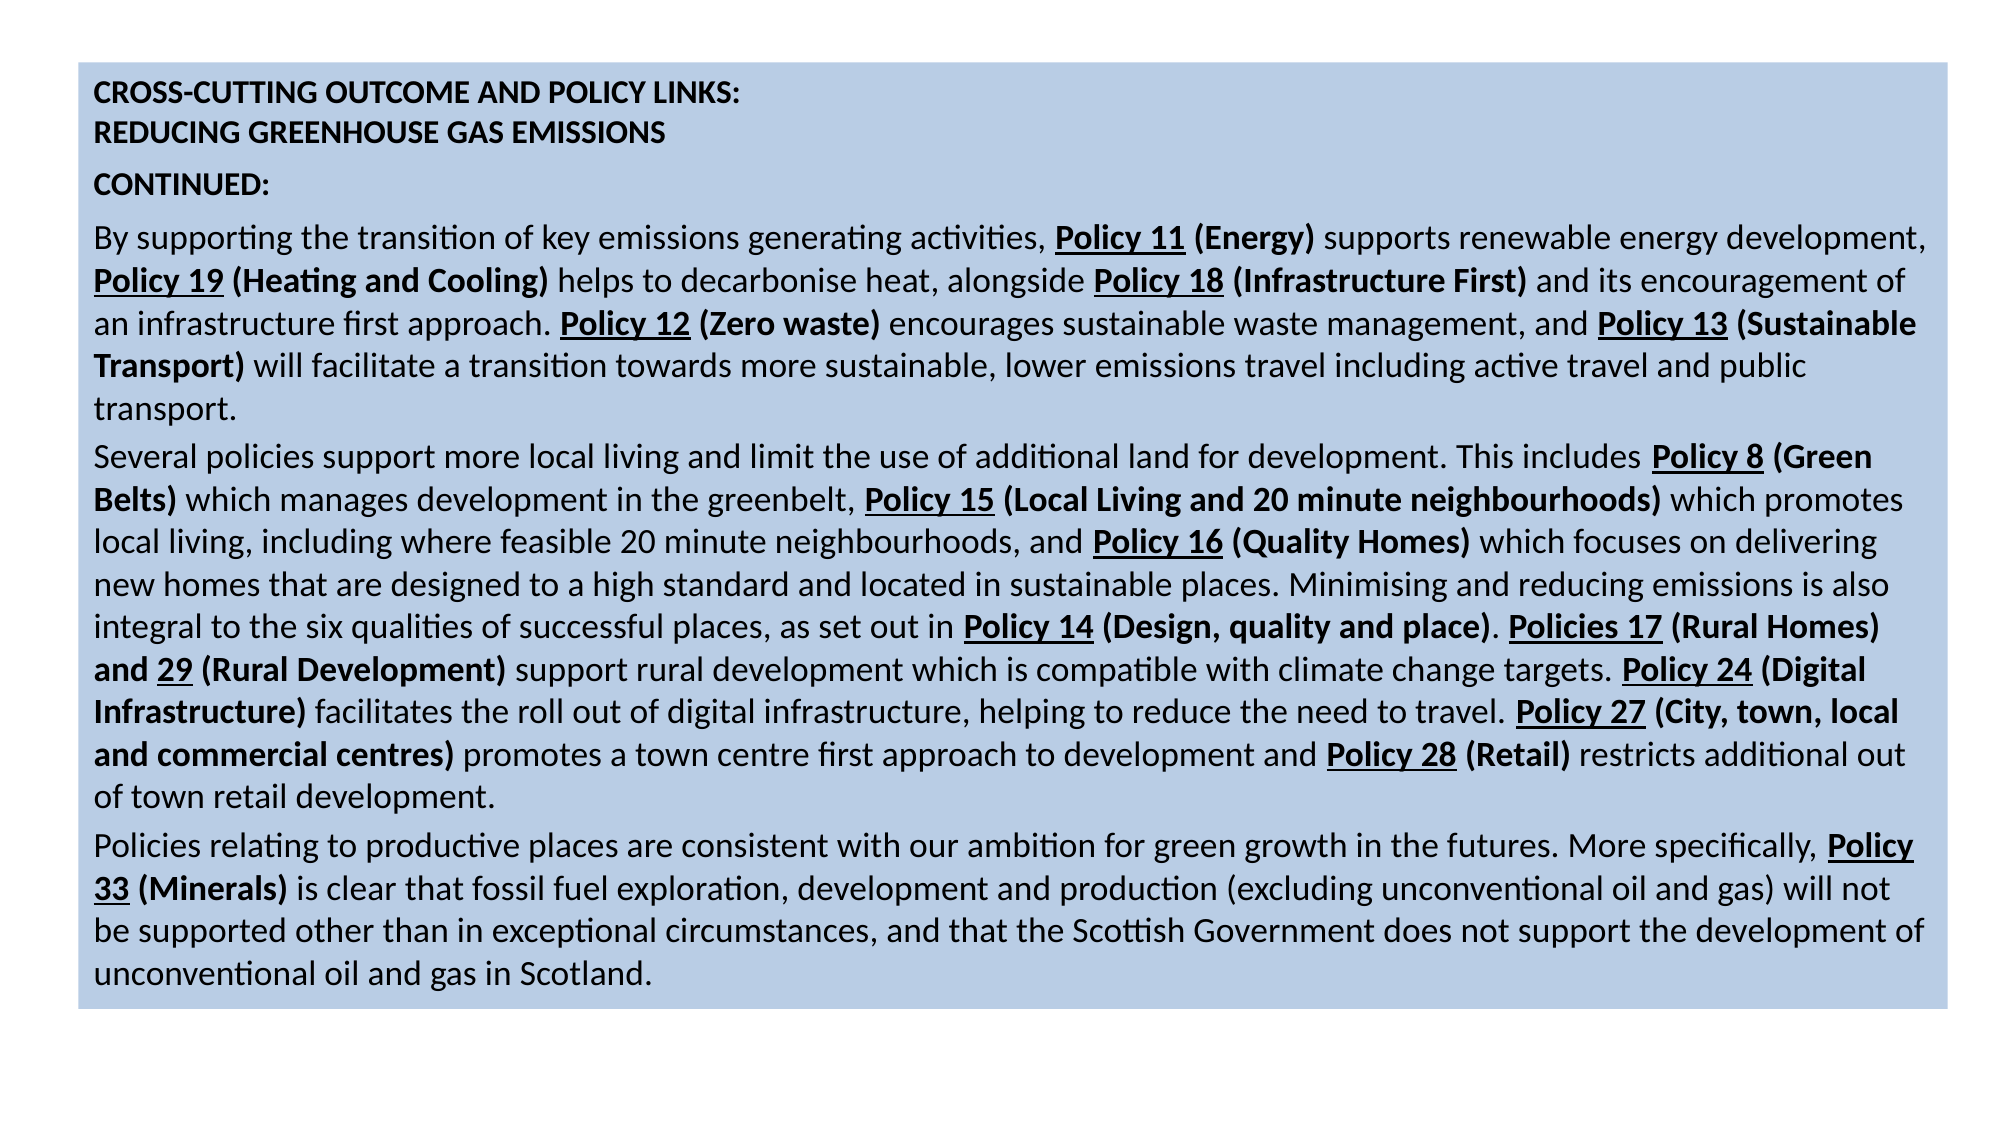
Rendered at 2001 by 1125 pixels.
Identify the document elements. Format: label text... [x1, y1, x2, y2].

text_box CROSS-CUTTING OUTCOME AND POLICY LINKS: REDUCING GREENHOUSE GAS EMISSIONS CONTINUED: By supporting the transition of key emissions generating activities, Policy 11 (Energy) supports renewable energy development, Policy 19 (Heating and Cooling) helps to decarbonise heat, alongside Policy 18 (Infrastructure First) and its encouragement of an infrastructure first approach. Policy 12 (Zero waste) encourages sustainable waste management, and Policy 13 (Sustainable Transport) will facilitate a transition towards more sustainable, lower emissions travel including active travel and public transport. Several policies support more local living and limit the use of additional land for development. This includes Policy 8 (Green Belts) which manages development in the greenbelt, Policy 15 (Local Living and 20 minute neighbourhoods) which promotes local living, including where feasible 20 minute neighbourhoods, and Policy 16 (Quality Homes) which focuses on delivering new homes that are designed to a high standard and located in sustainable places. Minimising and reducing emissions is also integral to the six qualities of successful places, as set out in Policy 14 (Design, quality and place). Policies 17 (Rural Homes) and 29 (Rural Development) support rural development which is compatible with climate change targets. Policy 24 (Digital Infrastructure) facilitates the roll out of digital infrastructure, helping to reduce the need to travel. Policy 27 (City, town, local and commercial centres) promotes a town centre first approach to development and Policy 28 (Retail) restricts additional out of town retail development. Policies relating to productive places are consistent with our ambition for green growth in the futures. More specifically, Policy 33 (Minerals) is clear that fossil fuel exploration, development and production (excluding unconventional oil and gas) will not be supported other than in exceptional circumstances, and that the Scottish Government does not support the development of unconventional oil and gas in Scotland. [78, 62, 1948, 1009]
